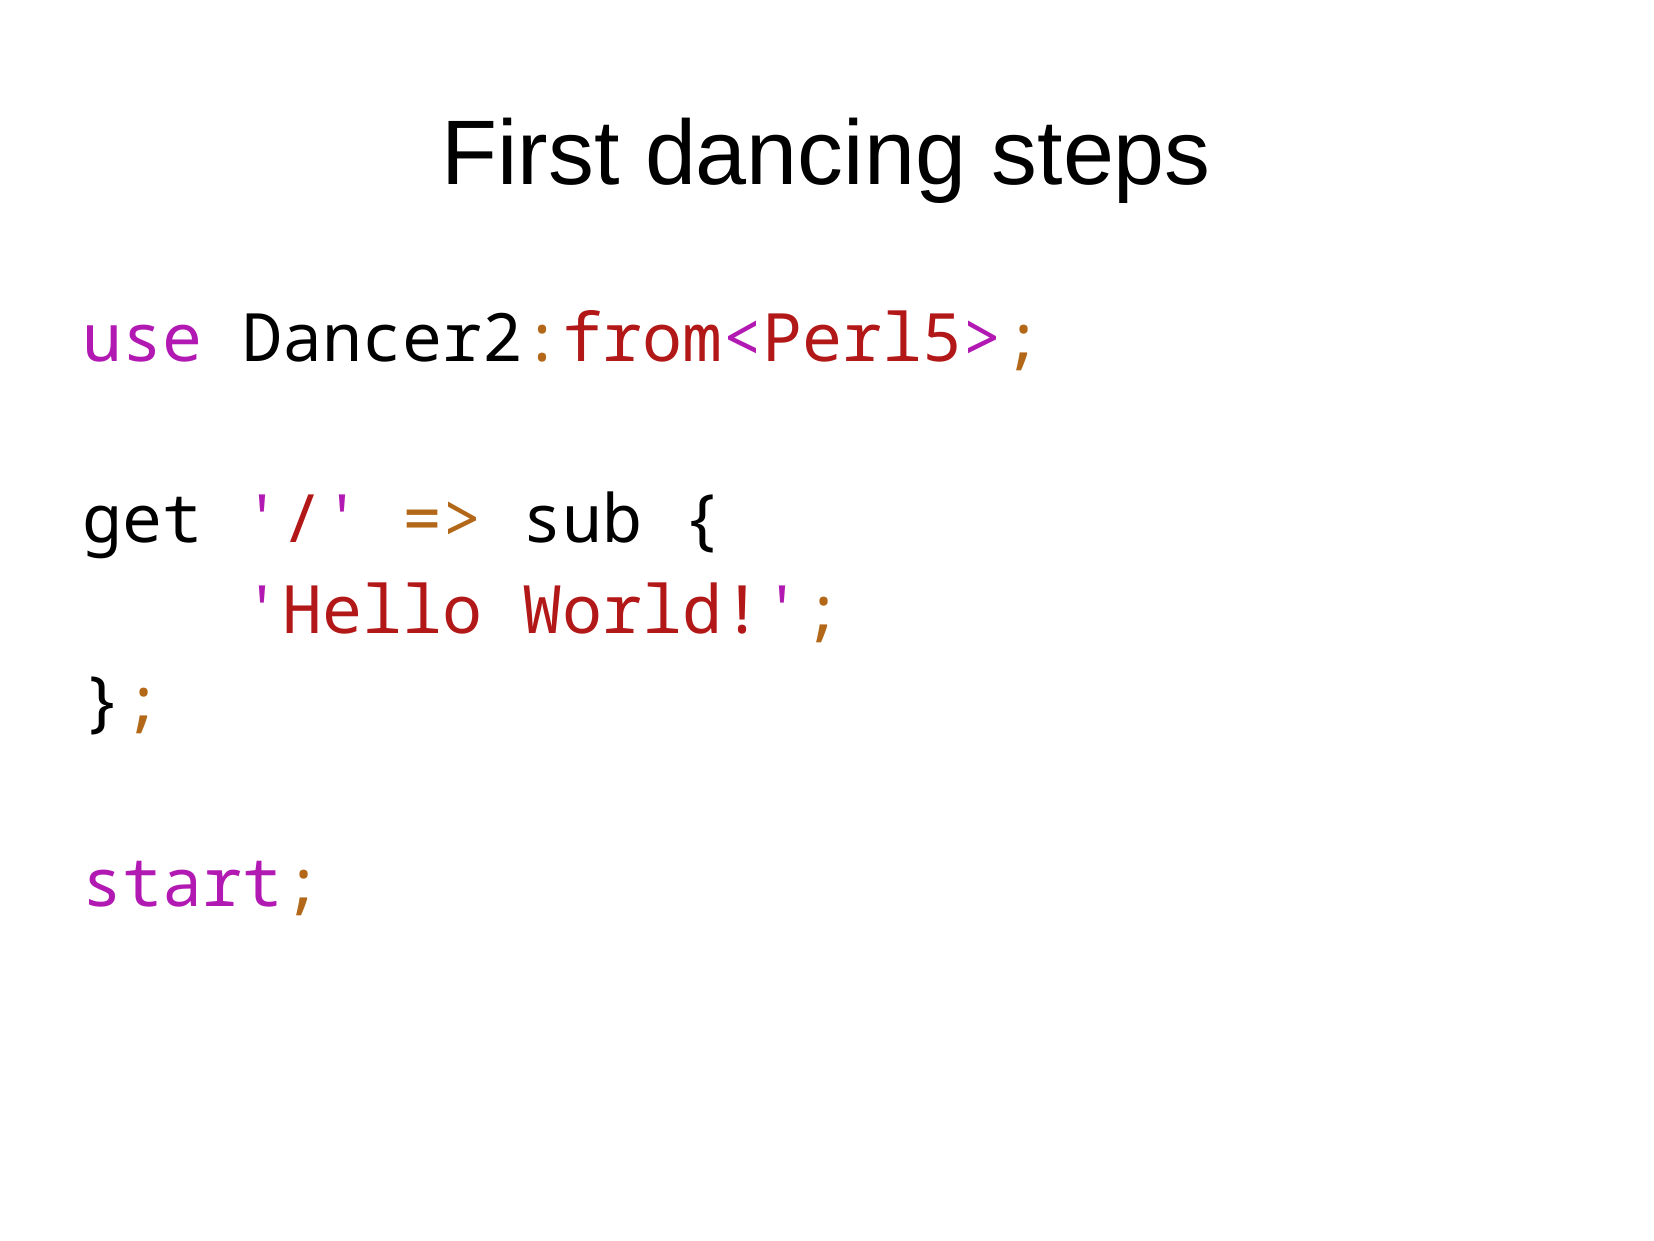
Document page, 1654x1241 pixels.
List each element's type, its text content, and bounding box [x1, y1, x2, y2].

list use Dancer2:from<Perl5>; get '/' => sub { 'Hello World!'; }; start; [82, 290, 1571, 1010]
title First dancing steps [82, 49, 1571, 257]
